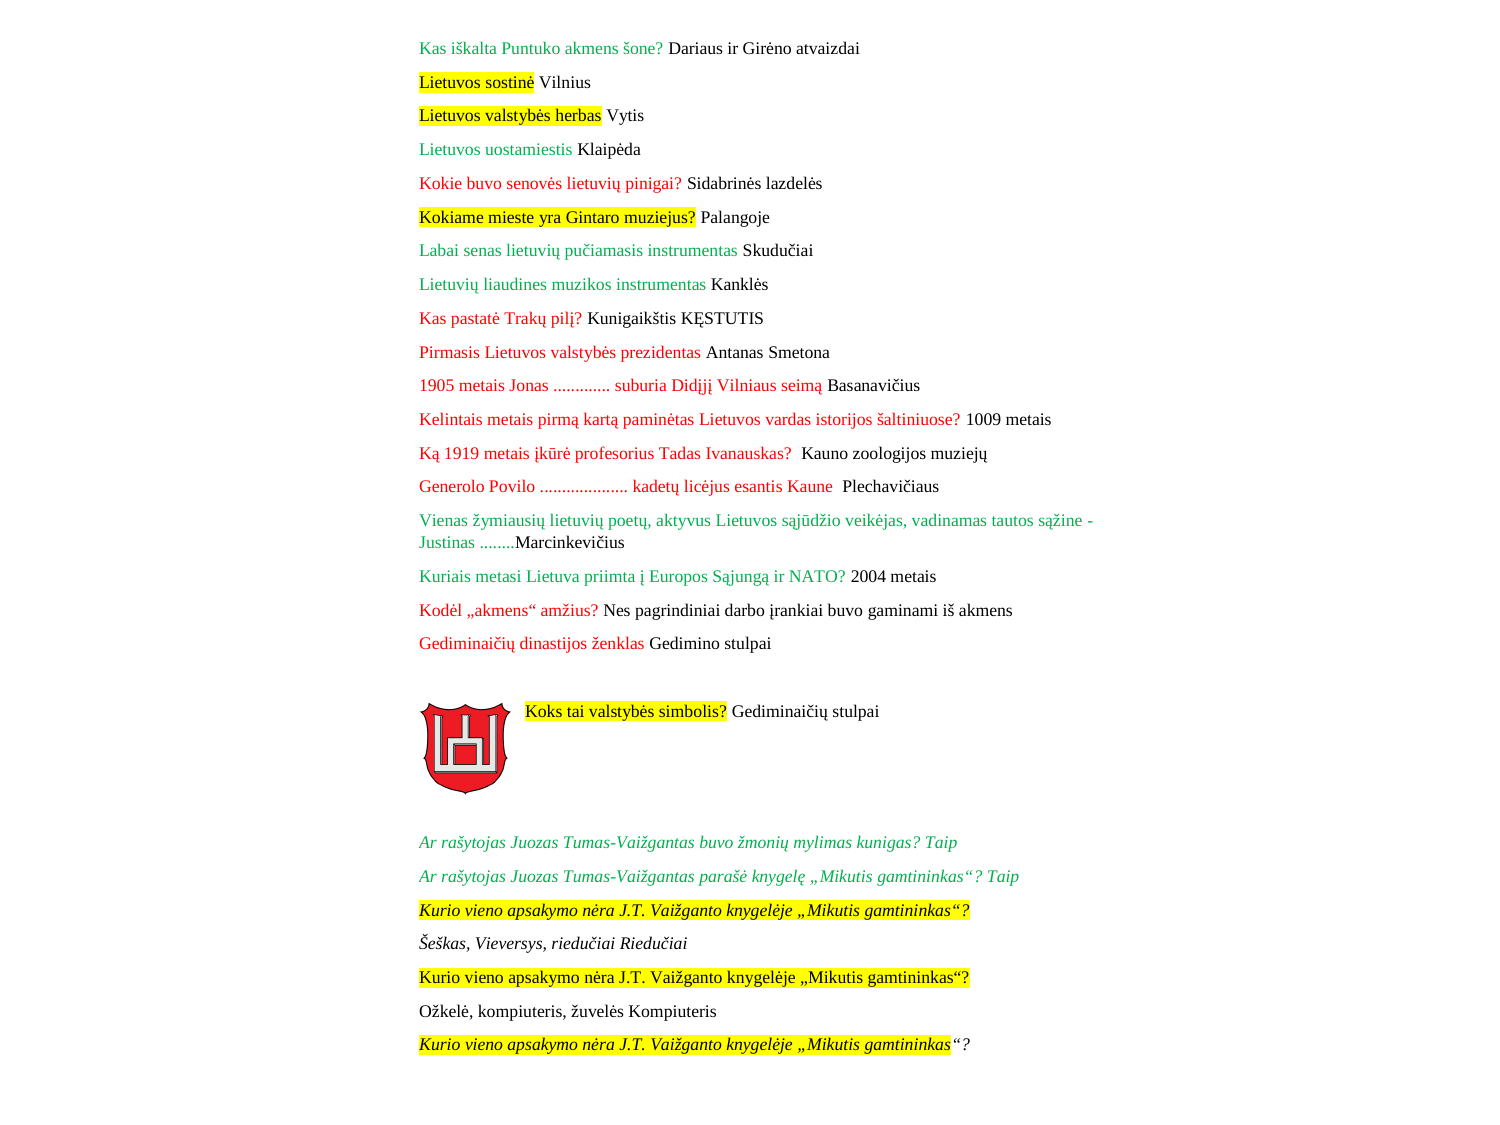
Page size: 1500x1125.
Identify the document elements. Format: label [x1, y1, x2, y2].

picture [419, 38, 1131, 1071]
